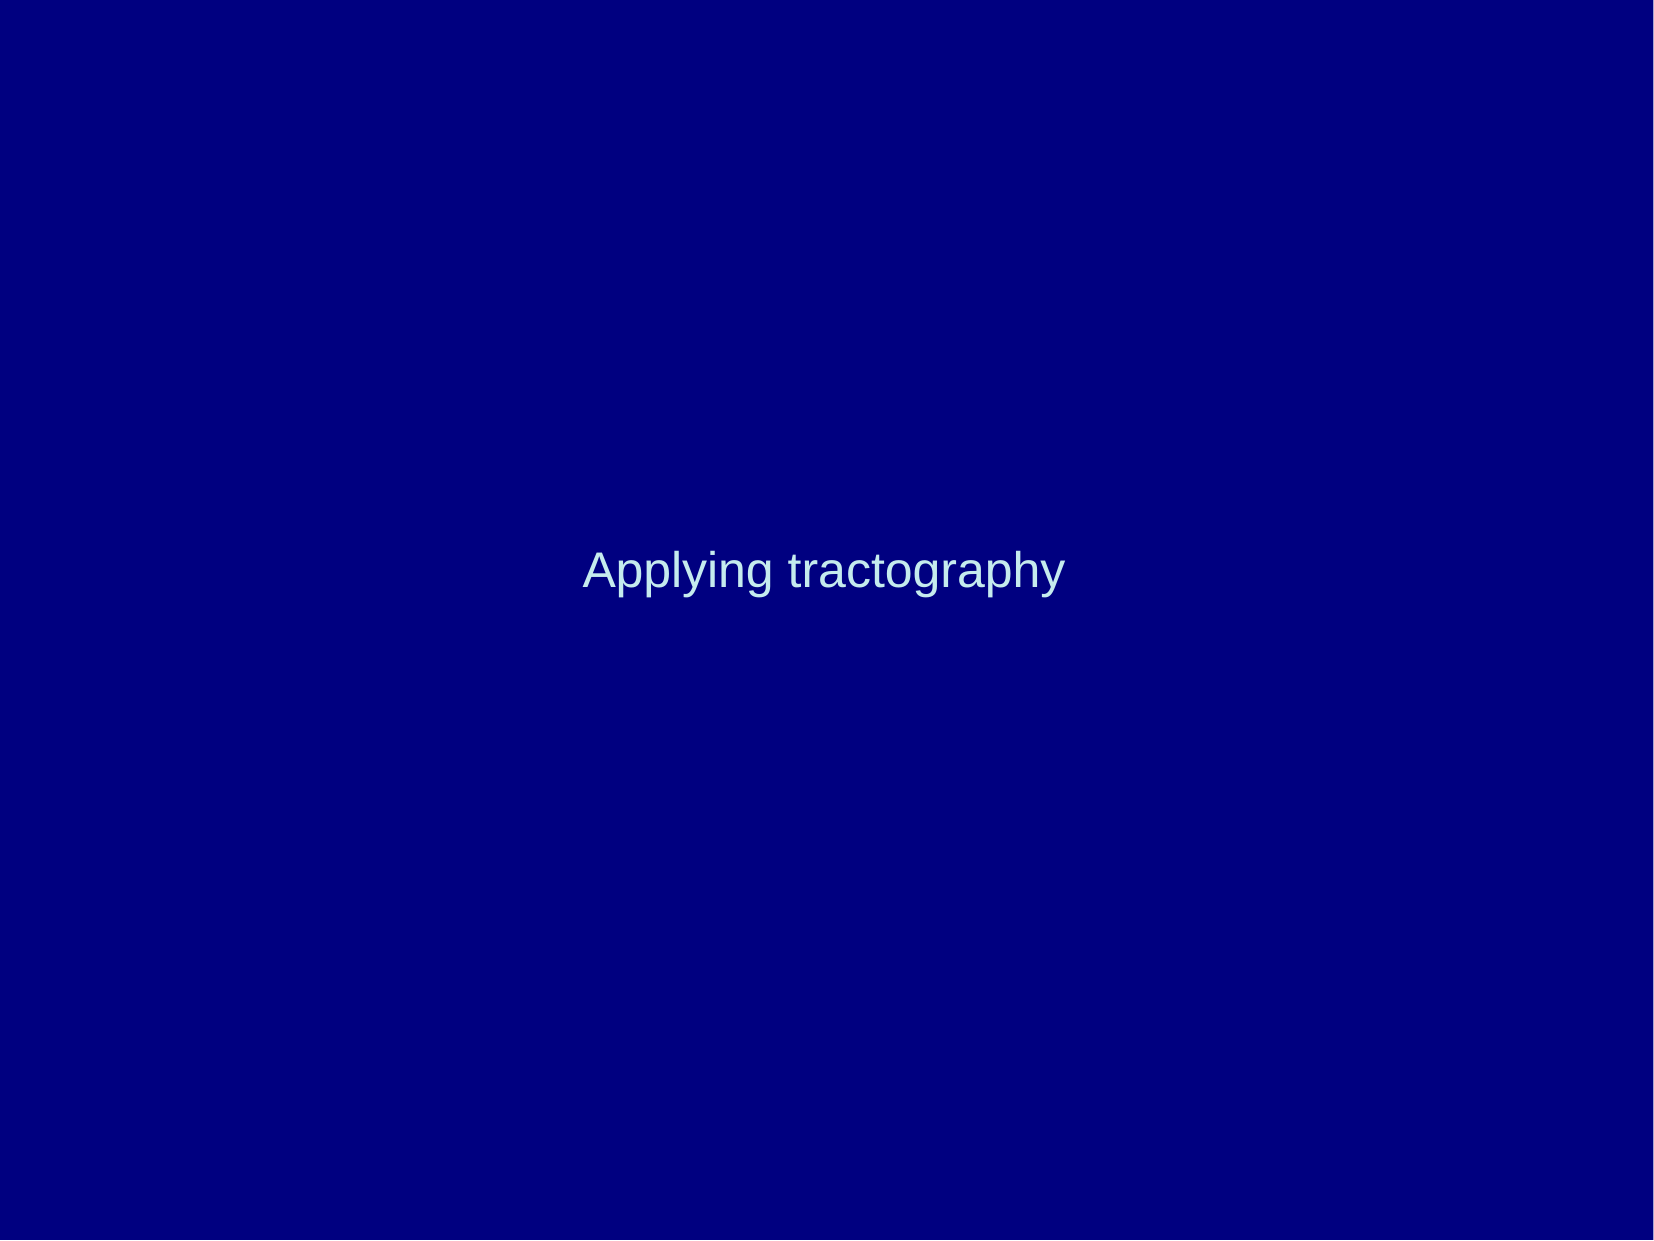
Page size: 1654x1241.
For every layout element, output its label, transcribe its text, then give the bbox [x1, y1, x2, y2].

text_box Applying tractography [48, 535, 1600, 829]
